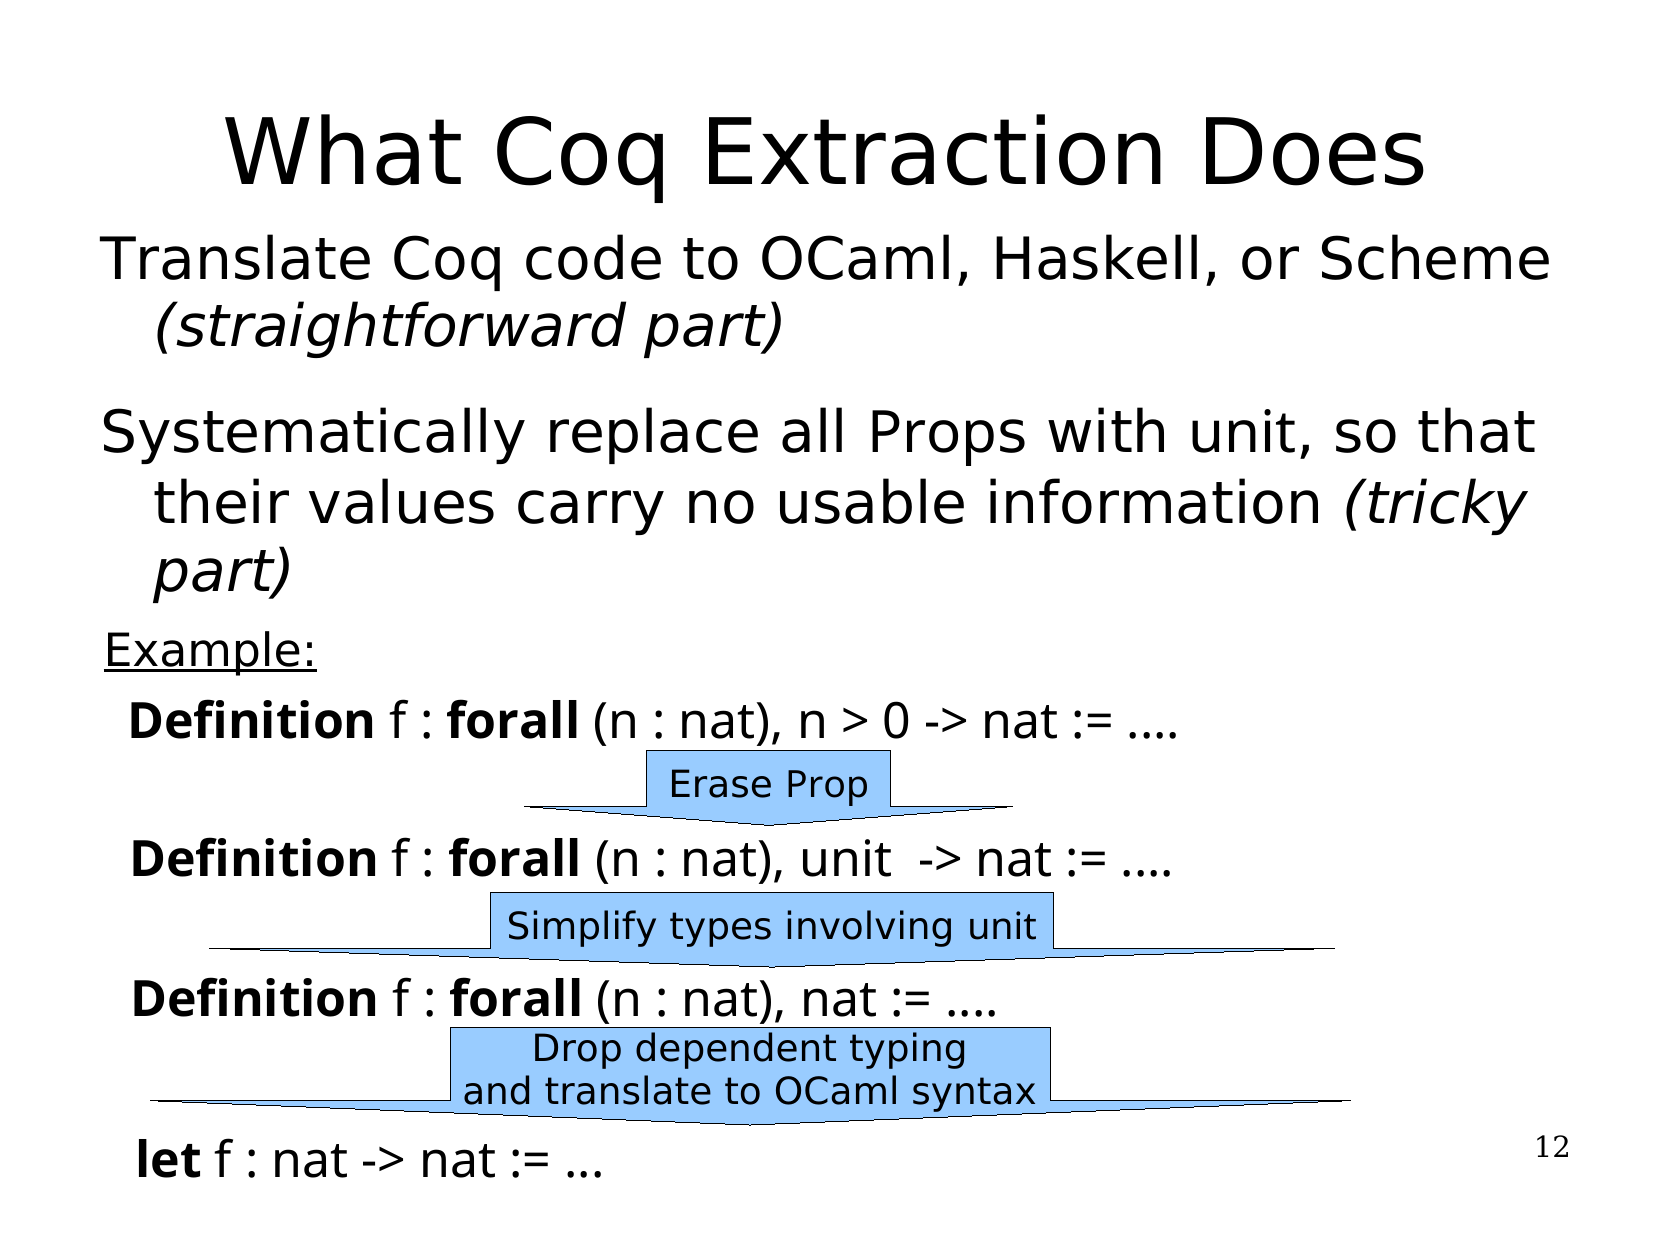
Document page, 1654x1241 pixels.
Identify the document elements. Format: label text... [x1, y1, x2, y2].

text_box Erase Prop [524, 750, 1013, 826]
text_box Drop dependent typing and translate to OCaml syntax [150, 1027, 1351, 1126]
text_box Example: [88, 616, 338, 685]
text_box Definition f : forall (n : nat), nat := .... [115, 955, 1114, 1041]
list Translate Coq code to OCaml, Haskell, or Scheme (straightforward part) Systematically replace all Props with unit, so that their values carry no usable information (tricky part) [82, 225, 1571, 686]
text_box let f : nat -> nat := ... [120, 1117, 938, 1202]
text_box Definition f : forall (n : nat), unit -> nat := .... [114, 815, 1276, 901]
text_box Simplify types involving unit [209, 892, 1335, 968]
text_box Definition f : forall (n : nat), n > 0 -> nat := .... [112, 677, 1576, 762]
title What Coq Extraction Does [82, 49, 1571, 225]
